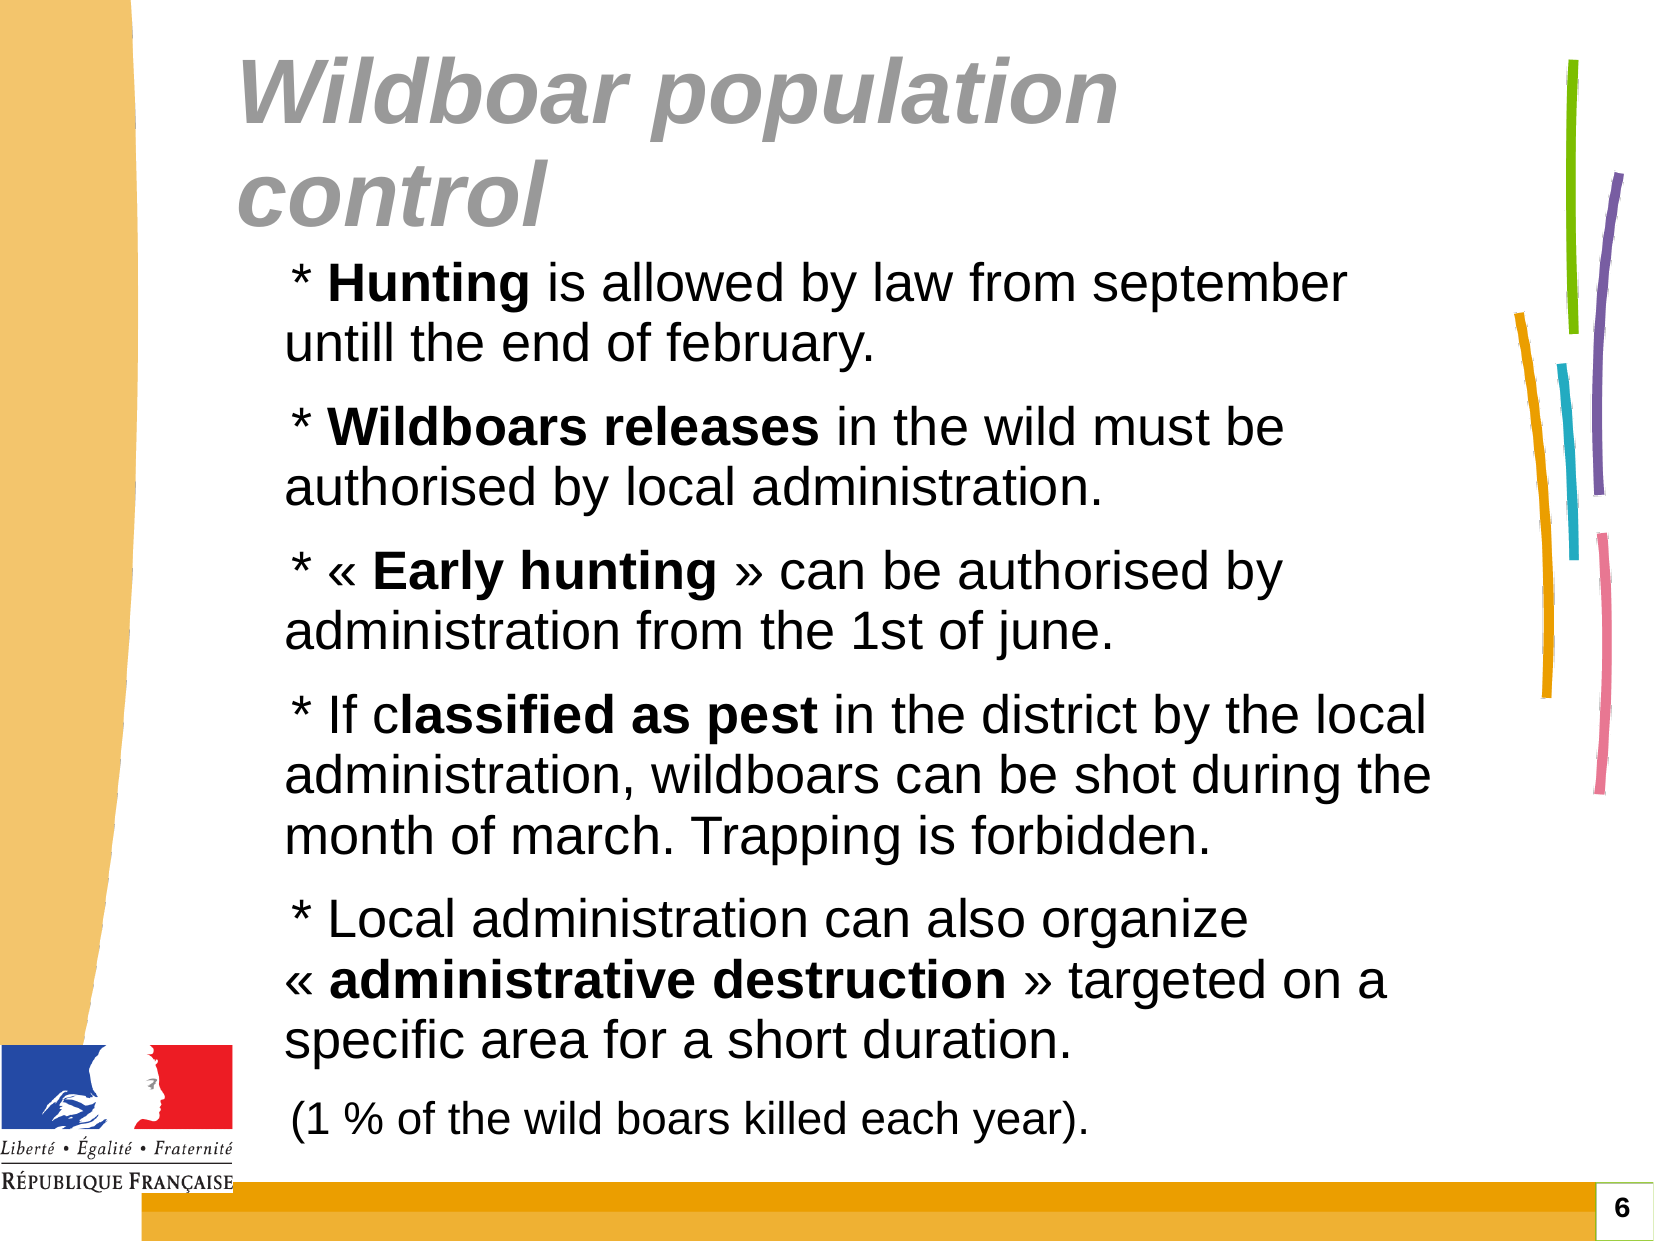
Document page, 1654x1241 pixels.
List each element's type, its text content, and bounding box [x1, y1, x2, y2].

list * Hunting is allowed by law from september untill the end of february. * Wildboars releases in the wild must be authorised by local administration. * « Early hunting » can be authorised by administration from the 1st of june. * If classified as pest in the district by the local administration, wildboars can be shot during the month of march. Trapping is forbidden. * Local administration can also organize « administrative destruction » targeted on a specific area for a short duration. (1 % of the wild boars killed each year). [284, 252, 1468, 1241]
picture [0, 0, 1654, 1241]
title Wildboar population control [236, 40, 1447, 247]
